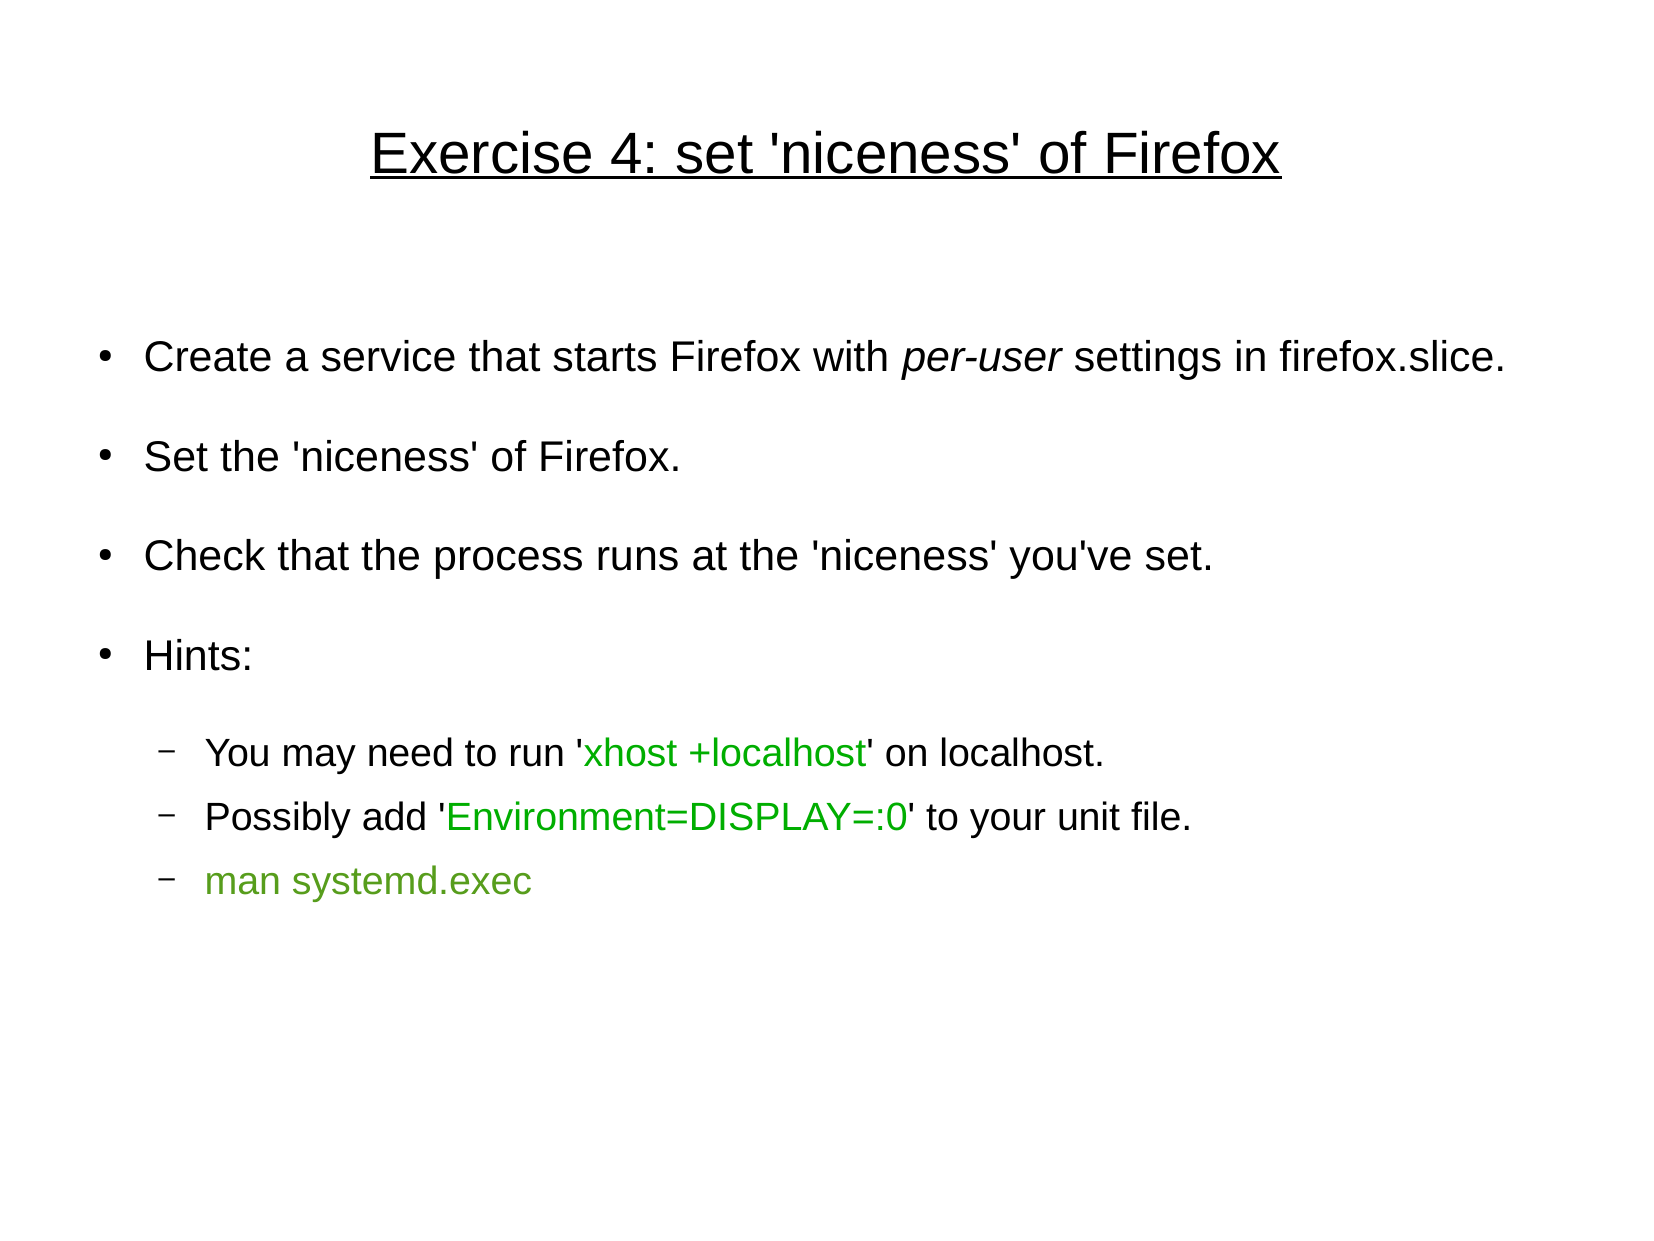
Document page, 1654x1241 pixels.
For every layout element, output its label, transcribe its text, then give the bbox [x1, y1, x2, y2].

list Create a service that starts Firefox with per-user settings in firefox.slice. Set the 'niceness' of Firefox. Check that the process runs at the 'niceness' you've set. Hints: You may need to run 'xhost +localhost' on localhost. Possibly add 'Environment=DISPLAY=:0' to your unit file. man systemd.exec [82, 332, 1571, 909]
title Exercise 4: set 'niceness' of Firefox [82, 49, 1571, 257]
